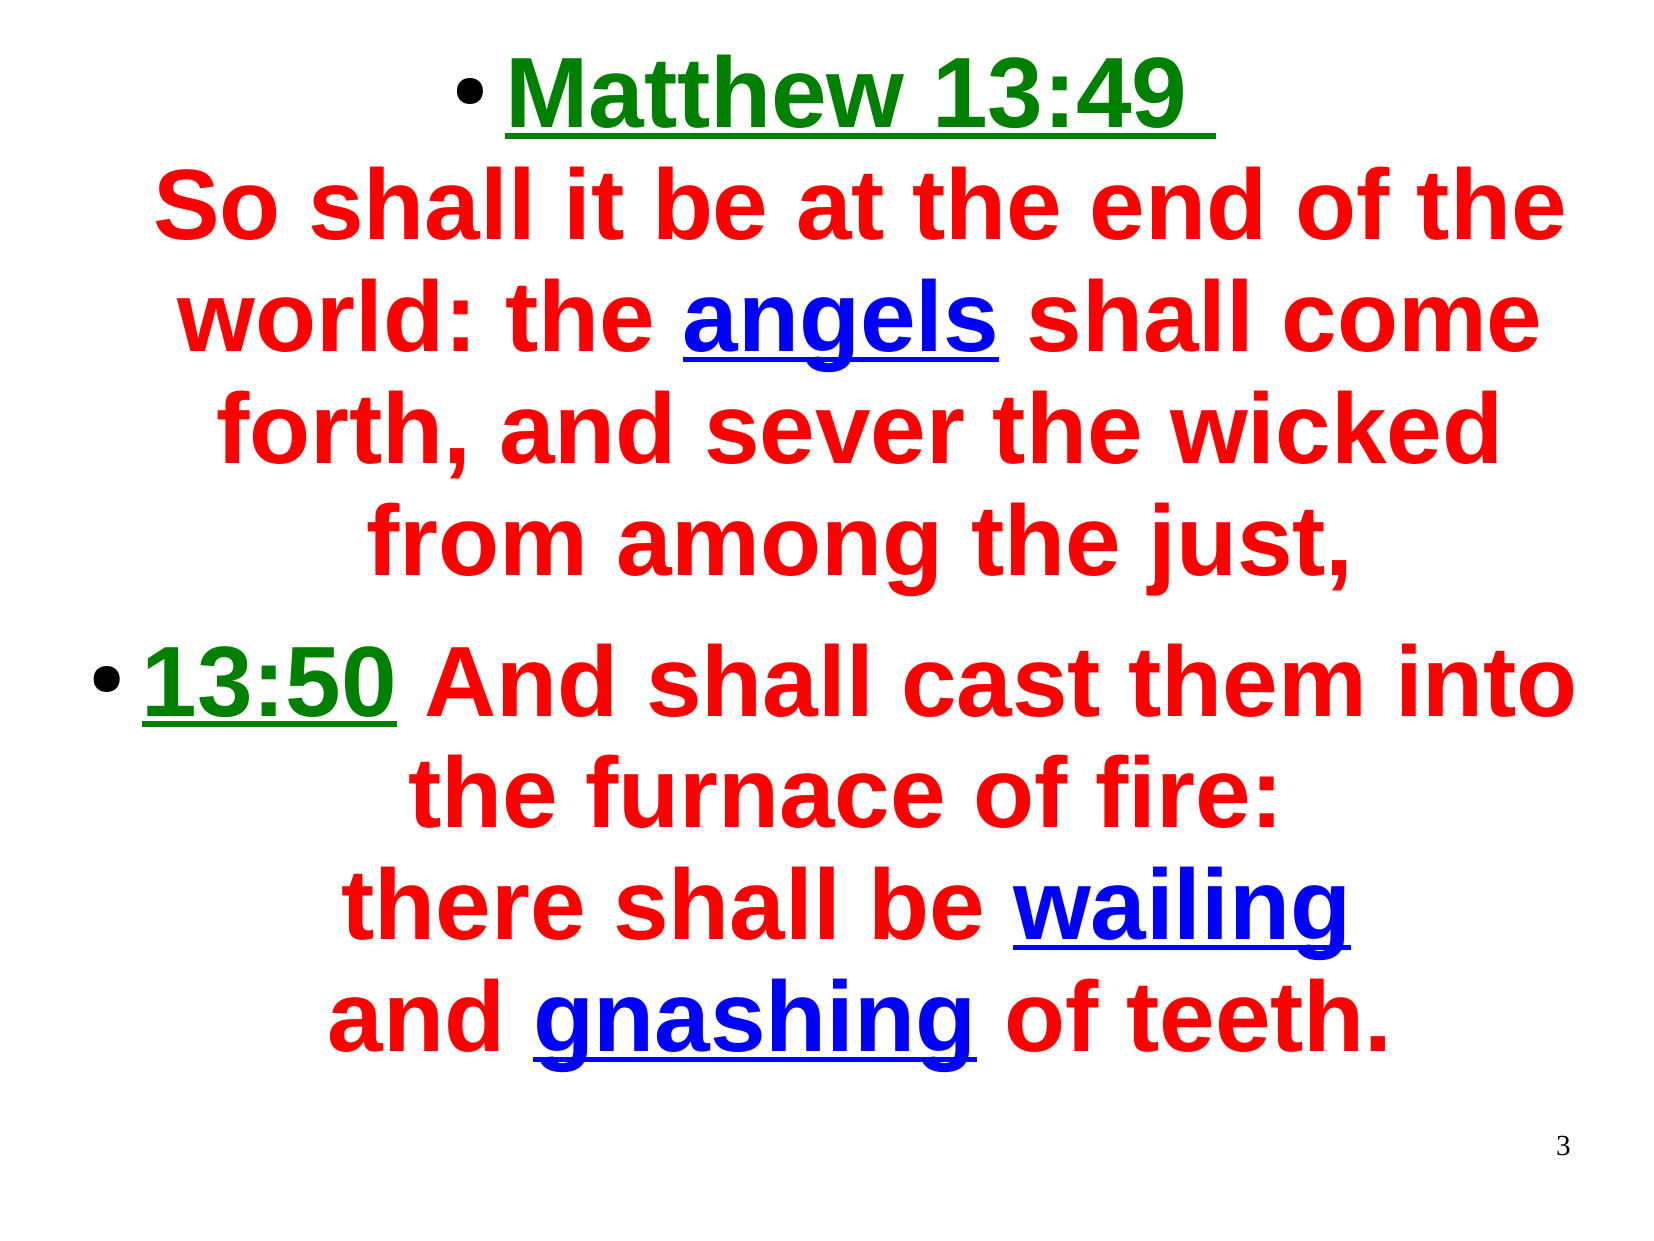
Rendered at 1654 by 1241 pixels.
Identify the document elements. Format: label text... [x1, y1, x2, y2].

list Matthew 13:49 So shall it be at the end of the world: the angels shall come forth, and sever the wicked from among the just, 13:50 And shall cast them into the furnace of fire: there shall be wailing and gnashing of teeth. [37, 37, 1613, 1238]
